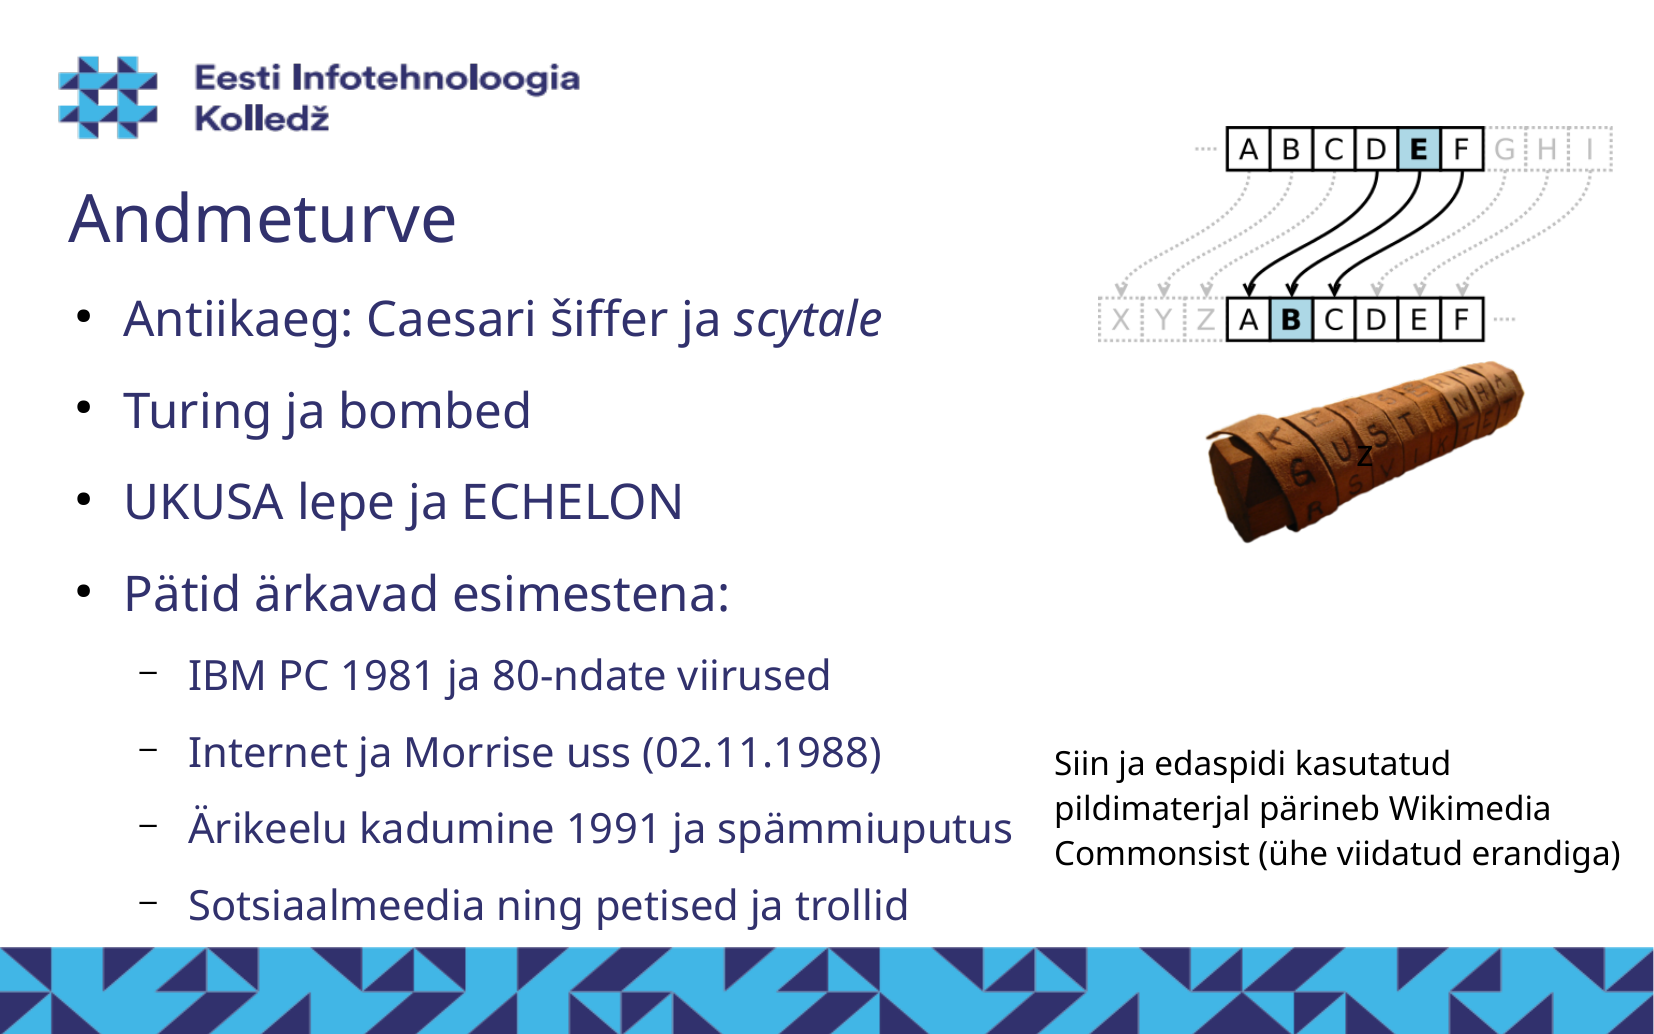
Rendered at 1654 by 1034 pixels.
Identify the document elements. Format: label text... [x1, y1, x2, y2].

list Antiikaeg: Caesari šiffer ja scytale Turing ja bombed UKUSA lepe ja ECHELON Pätid ärkavad esimestena: IBM PC 1981 ja 80-ndate viirused Internet ja Morrise uss (02.11.1988) Ärikeelu kadumine 1991 ja spämmiuputus Sotsiaalmeedia ning petised ja trollid [59, 283, 1595, 936]
picture [1204, 360, 1526, 544]
text_box Siin ja edaspidi kasutatud pildimaterjal pärineb Wikimedia Commonsist (ühe viidatud erandiga) [1039, 732, 1654, 923]
picture [1098, 126, 1613, 343]
title Andmeturve [68, 147, 1098, 283]
